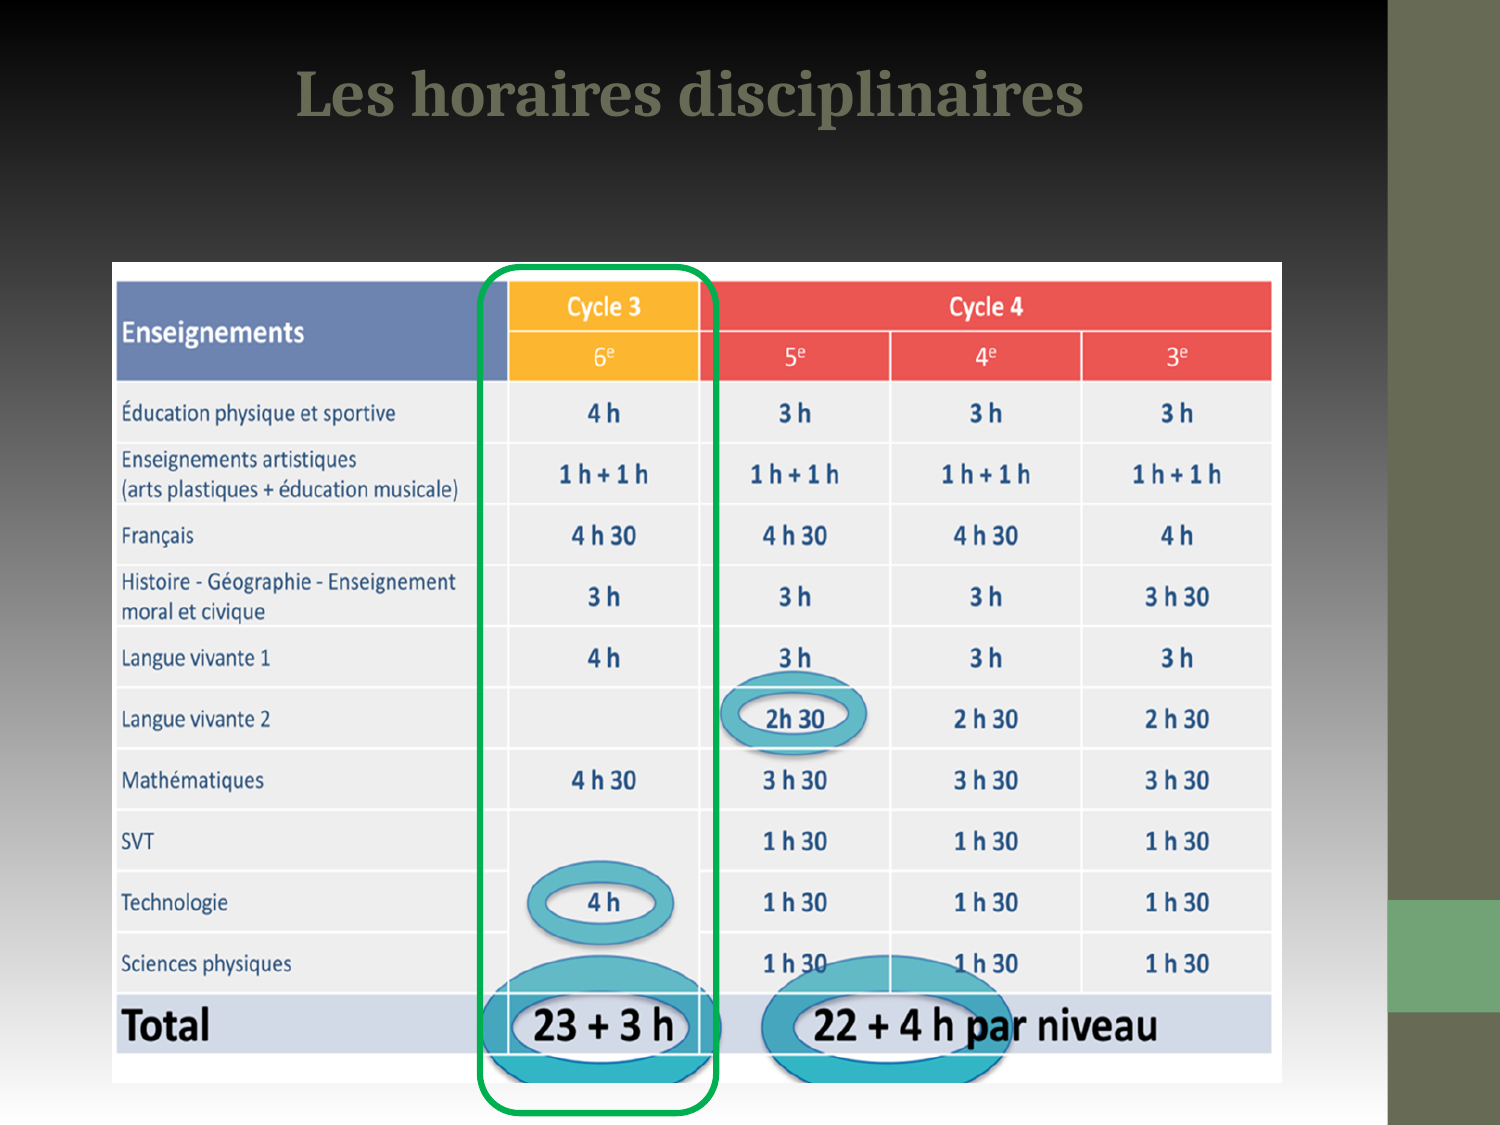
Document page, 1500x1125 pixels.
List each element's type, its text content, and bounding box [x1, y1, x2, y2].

picture [112, 262, 1282, 1083]
picture [484, 271, 713, 1083]
title Les horaires disciplinaires [29, 42, 1353, 231]
